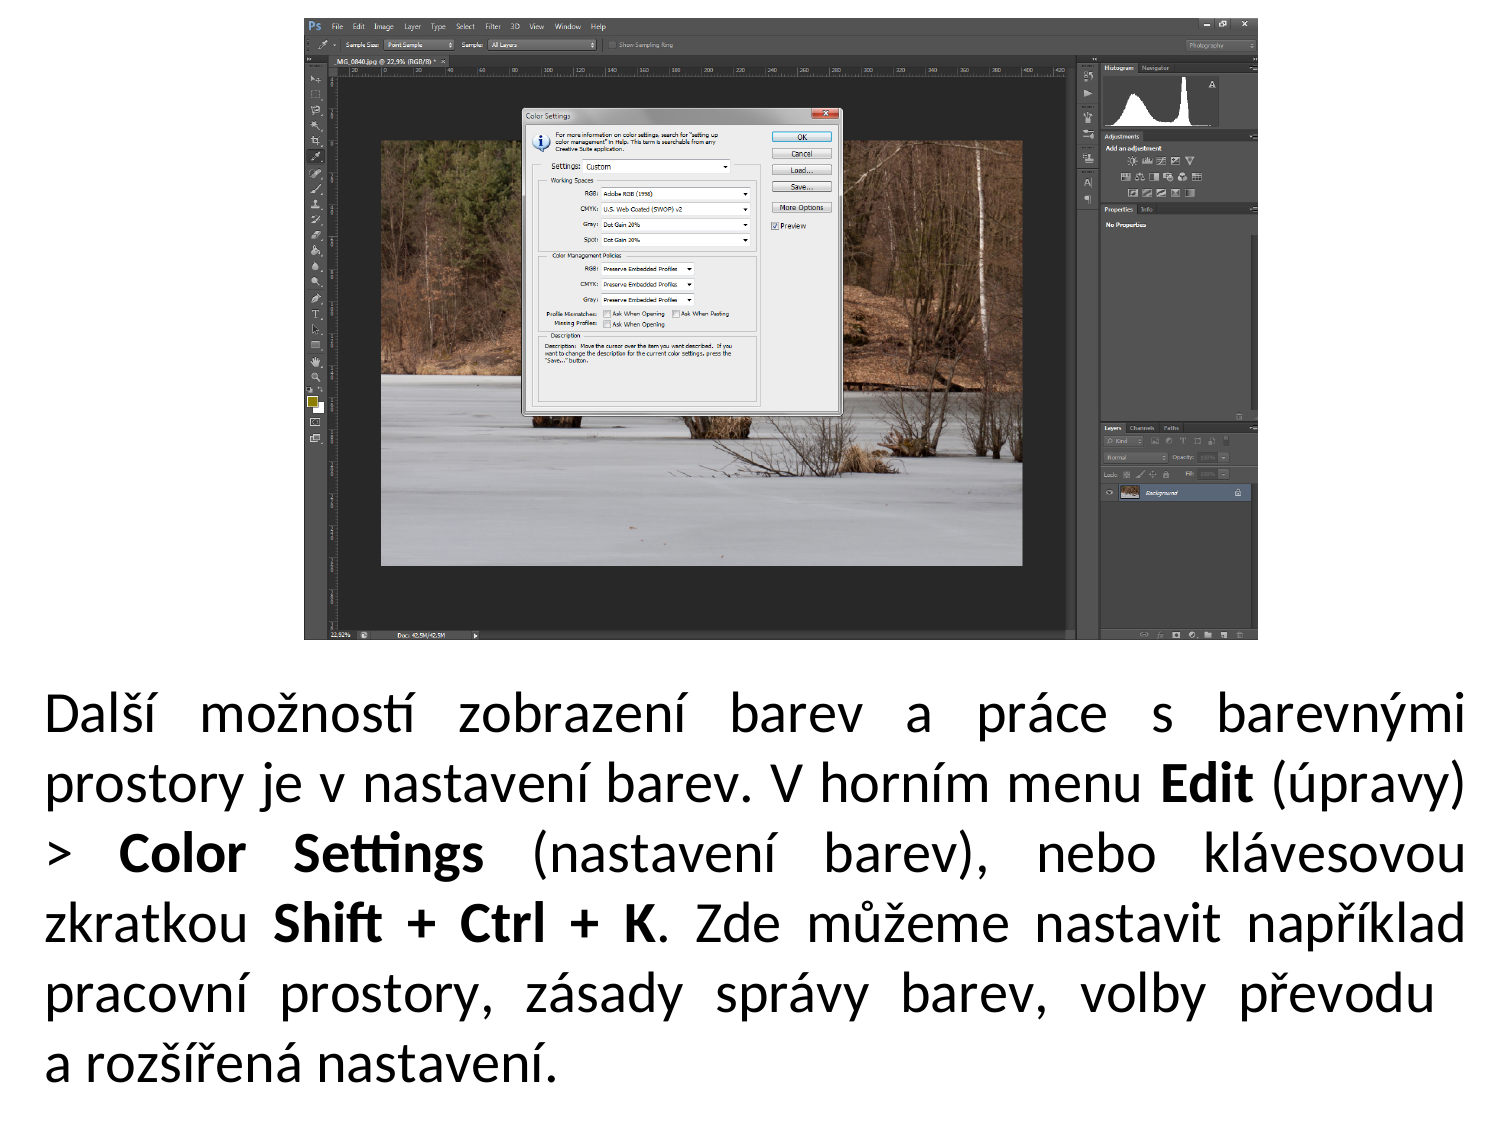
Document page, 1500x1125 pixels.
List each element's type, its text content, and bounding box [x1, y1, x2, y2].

picture [304, 18, 1258, 640]
text_box Další možností zobrazení barev a práce s barevnými prostory je v nastavení barev. V horním menu Edit (úpravy) > Color Settings (nastavení barev), nebo klávesovou zkratkou Shift + Ctrl + K. Zde můžeme nastavit například pracovní prostory, zásady správy barev, volby převodu a rozšířená nastavení. [29, 666, 1483, 1102]
